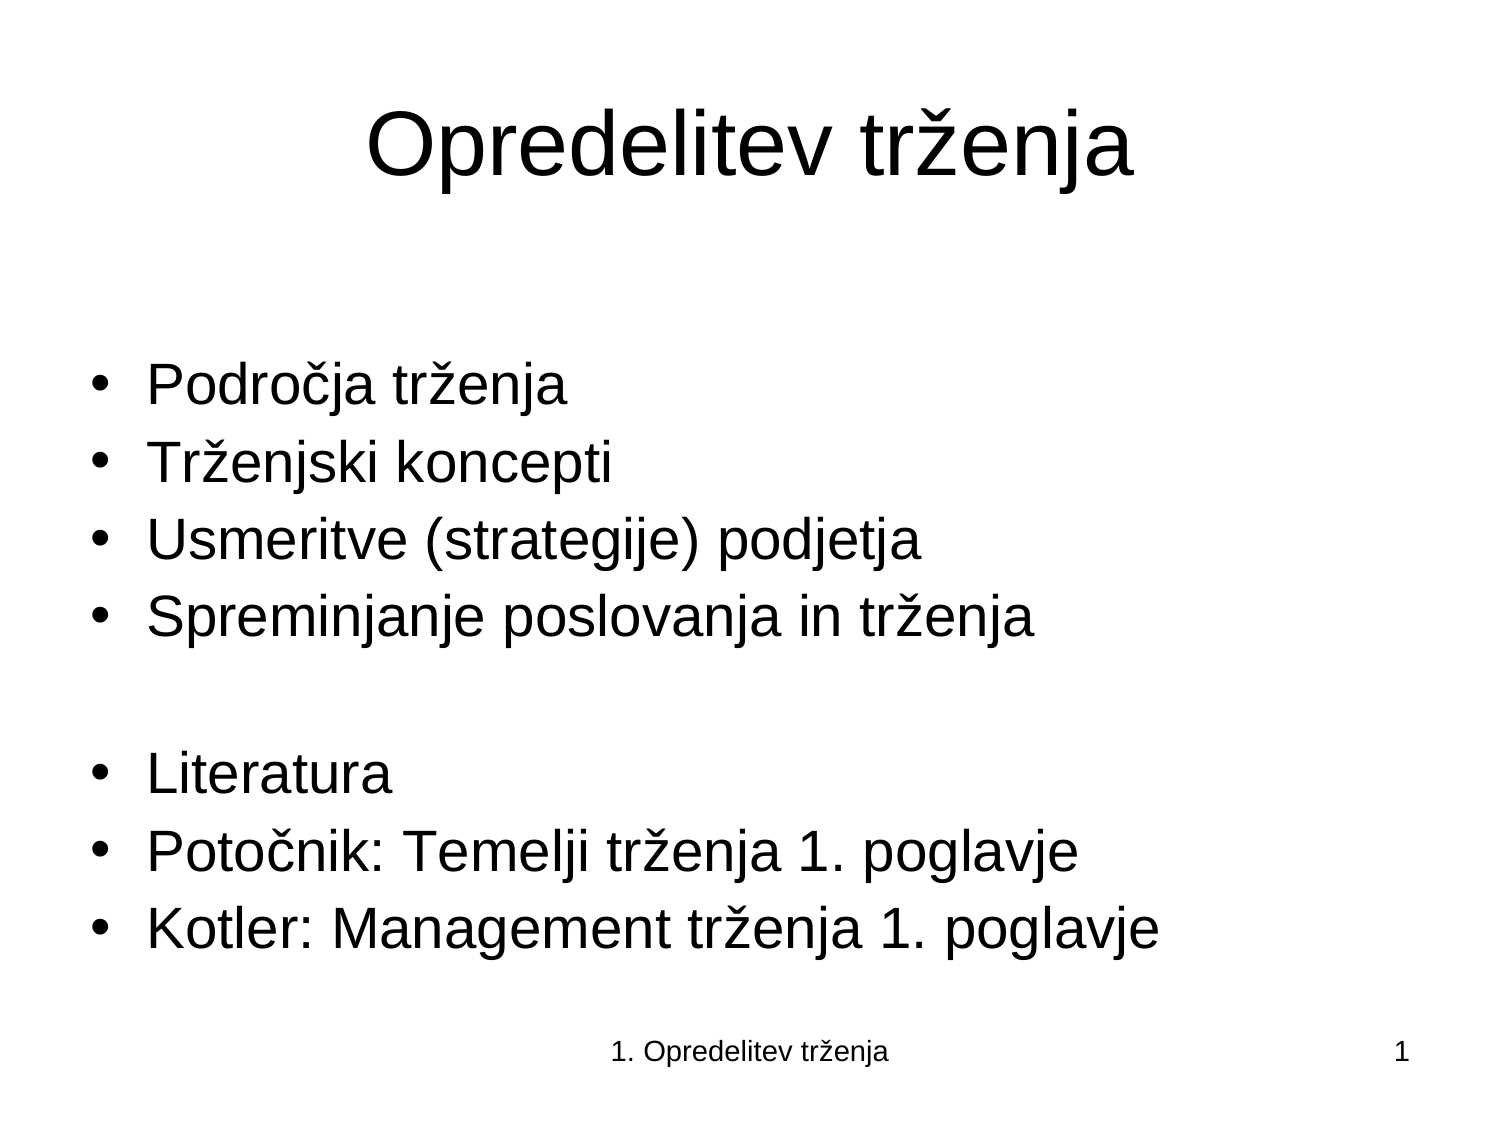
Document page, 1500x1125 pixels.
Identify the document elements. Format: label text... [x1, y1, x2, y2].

text_box 1. Opredelitev trženja [512, 1024, 988, 1103]
list Področja trženja Trženjski koncepti Usmeritve (strategije) podjetja Spreminjanje poslovanja in trženja Literatura Potočnik: Temelji trženja 1. poglavje Kotler: Management trženja 1. poglavje [75, 262, 1426, 1006]
text_box <number> [1074, 1024, 1426, 1103]
title Opredelitev trženja [75, 45, 1426, 233]
